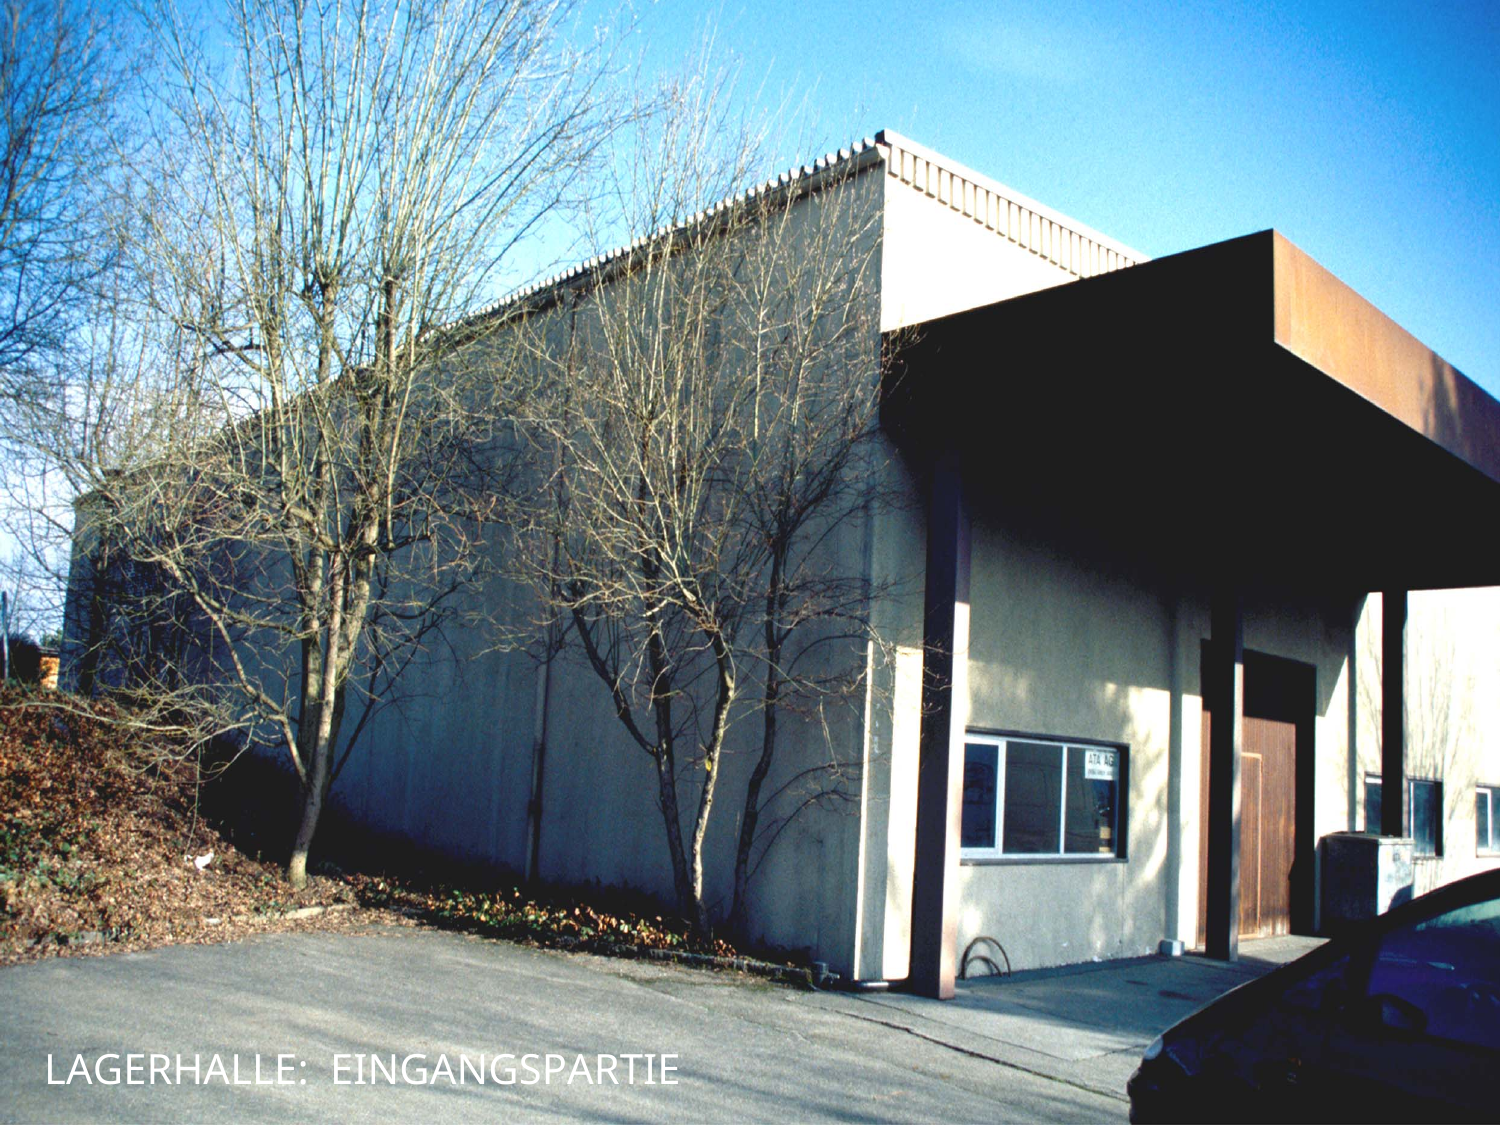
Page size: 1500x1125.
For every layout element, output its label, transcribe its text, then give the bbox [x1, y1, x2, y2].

picture [0, 0, 1500, 1125]
text_box LAGERHALLE: EINGANGSPARTIE [29, 1034, 696, 1101]
